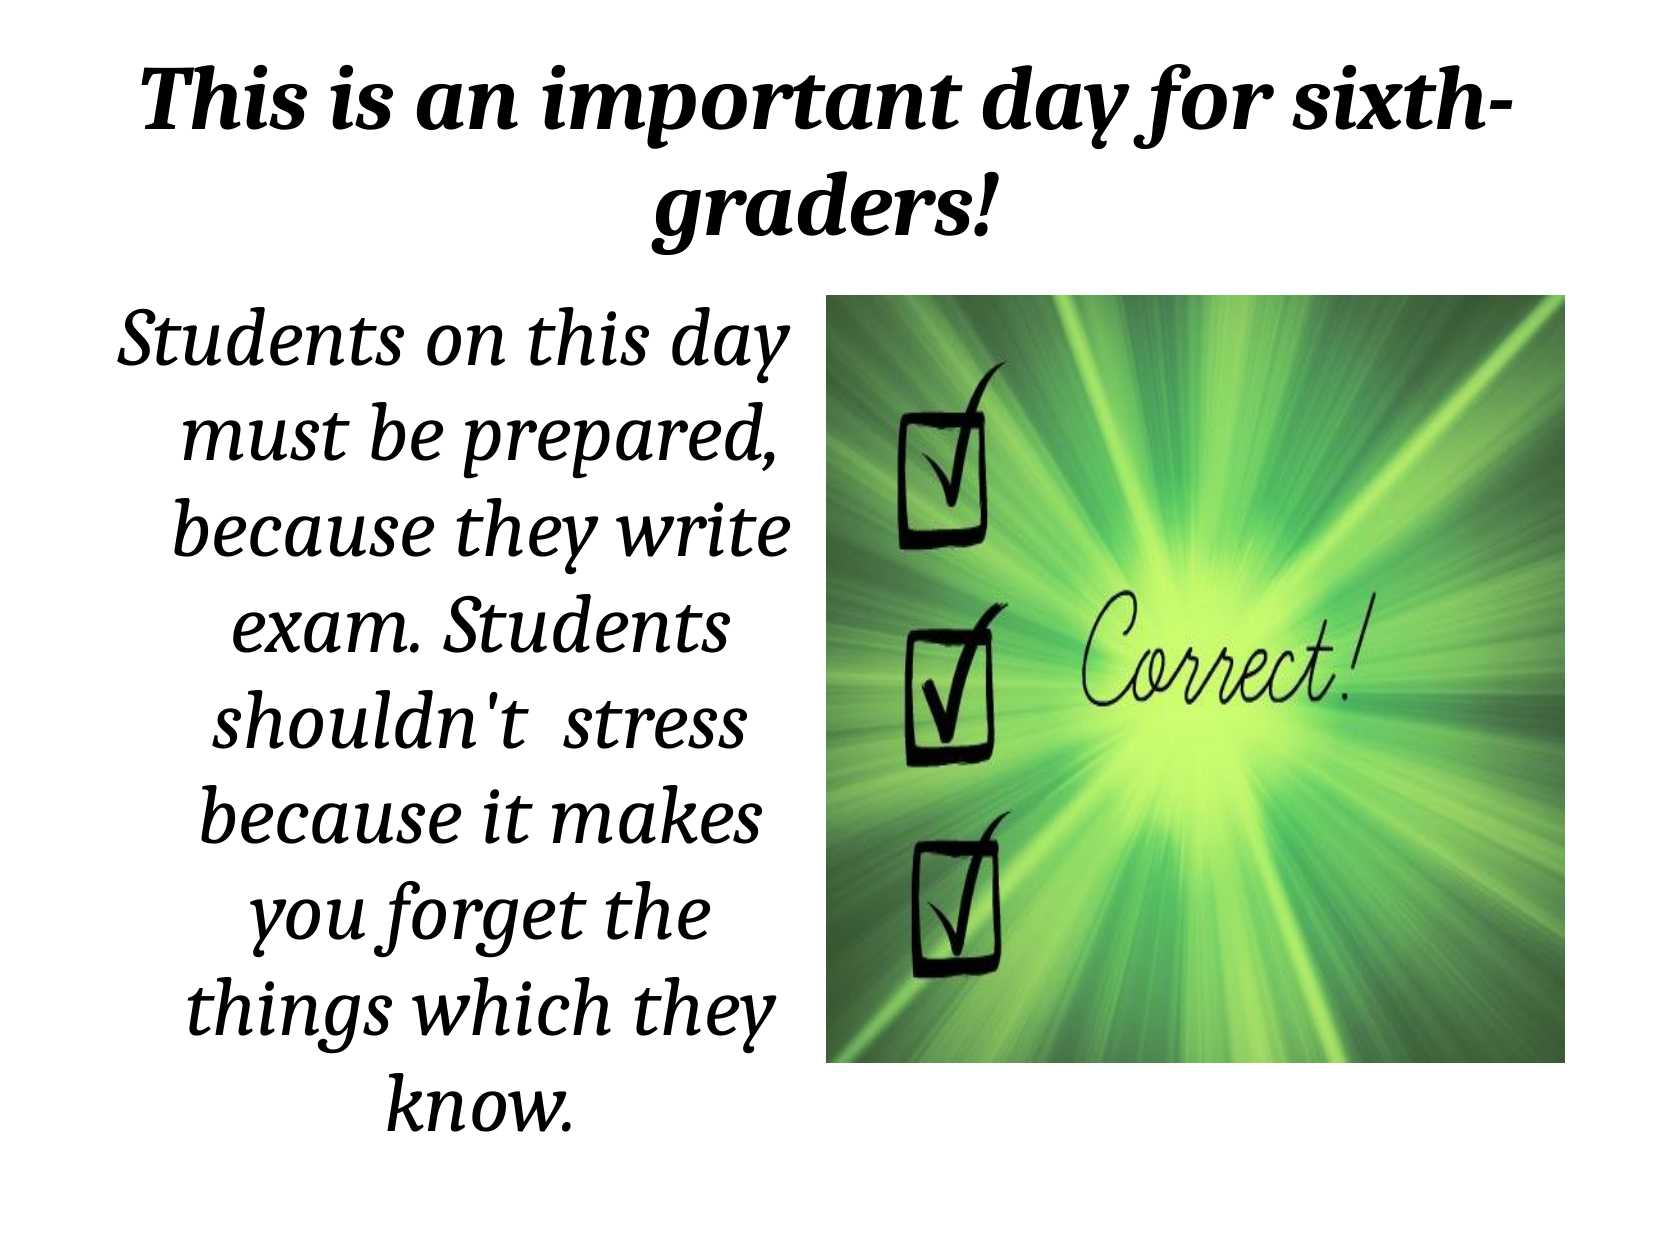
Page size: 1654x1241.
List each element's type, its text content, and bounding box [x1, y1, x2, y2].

title This is an important day for sixth-graders! [82, 45, 1571, 261]
list Students on this day must be prepared, because they write exam. Students shouldn't stress because it makes you forget the things which they know. [82, 290, 809, 1168]
picture [826, 295, 1565, 1063]
